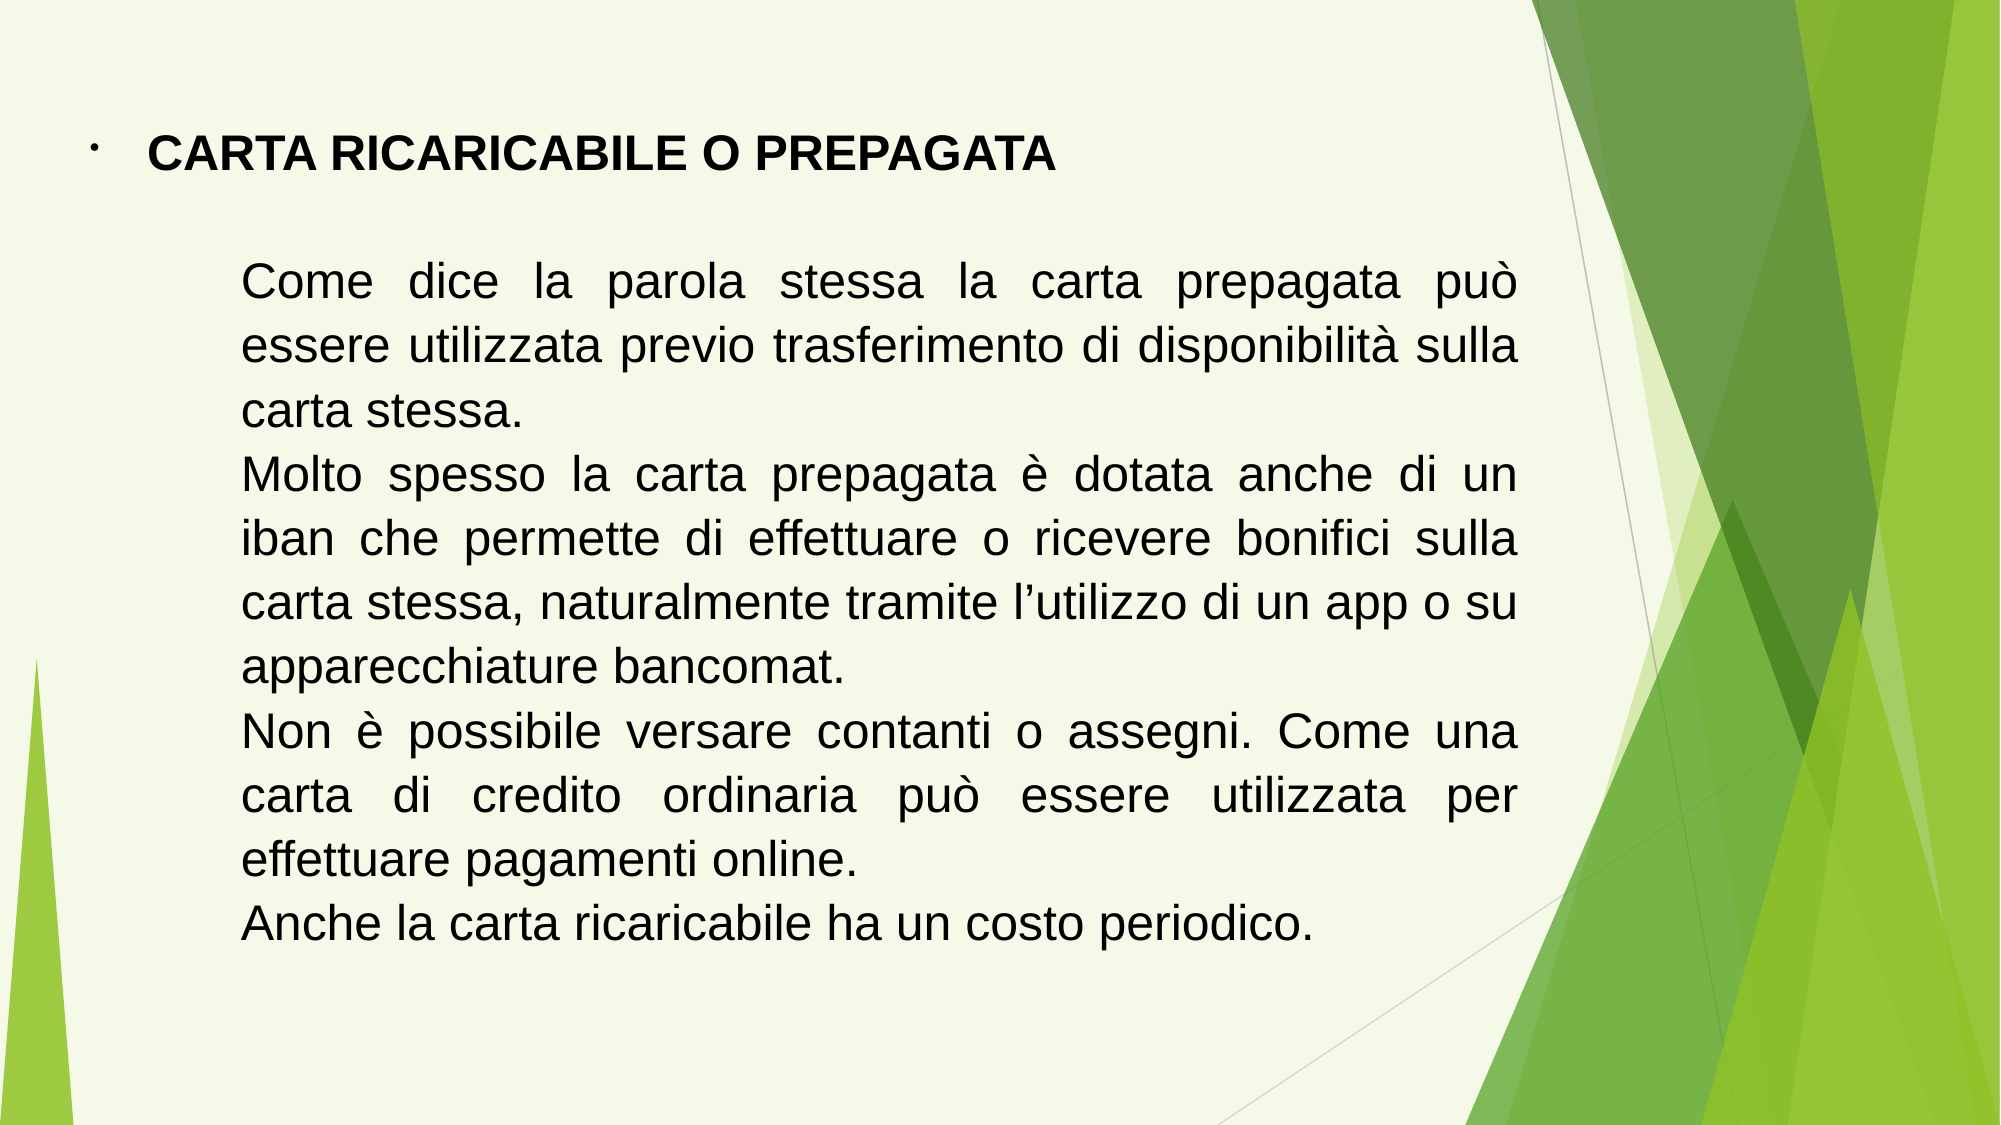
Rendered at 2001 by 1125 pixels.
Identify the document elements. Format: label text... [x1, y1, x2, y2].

text_box CARTA RICARICABILE O PREPAGATA Come dice la parola stessa la carta prepagata può essere utilizzata previo trasferimento di disponibilità sulla carta stessa. Molto spesso la carta prepagata è dotata anche di un iban che permette di effettuare o ricevere bonifici sulla carta stessa, naturalmente tramite l’utilizzo di un app o su apparecchiature bancomat. Non è possibile versare contanti o assegni. Come una carta di credito ordinaria può essere utilizzata per effettuare pagamenti online. Anche la carta ricaricabile ha un costo periodico. [76, 108, 1534, 959]
